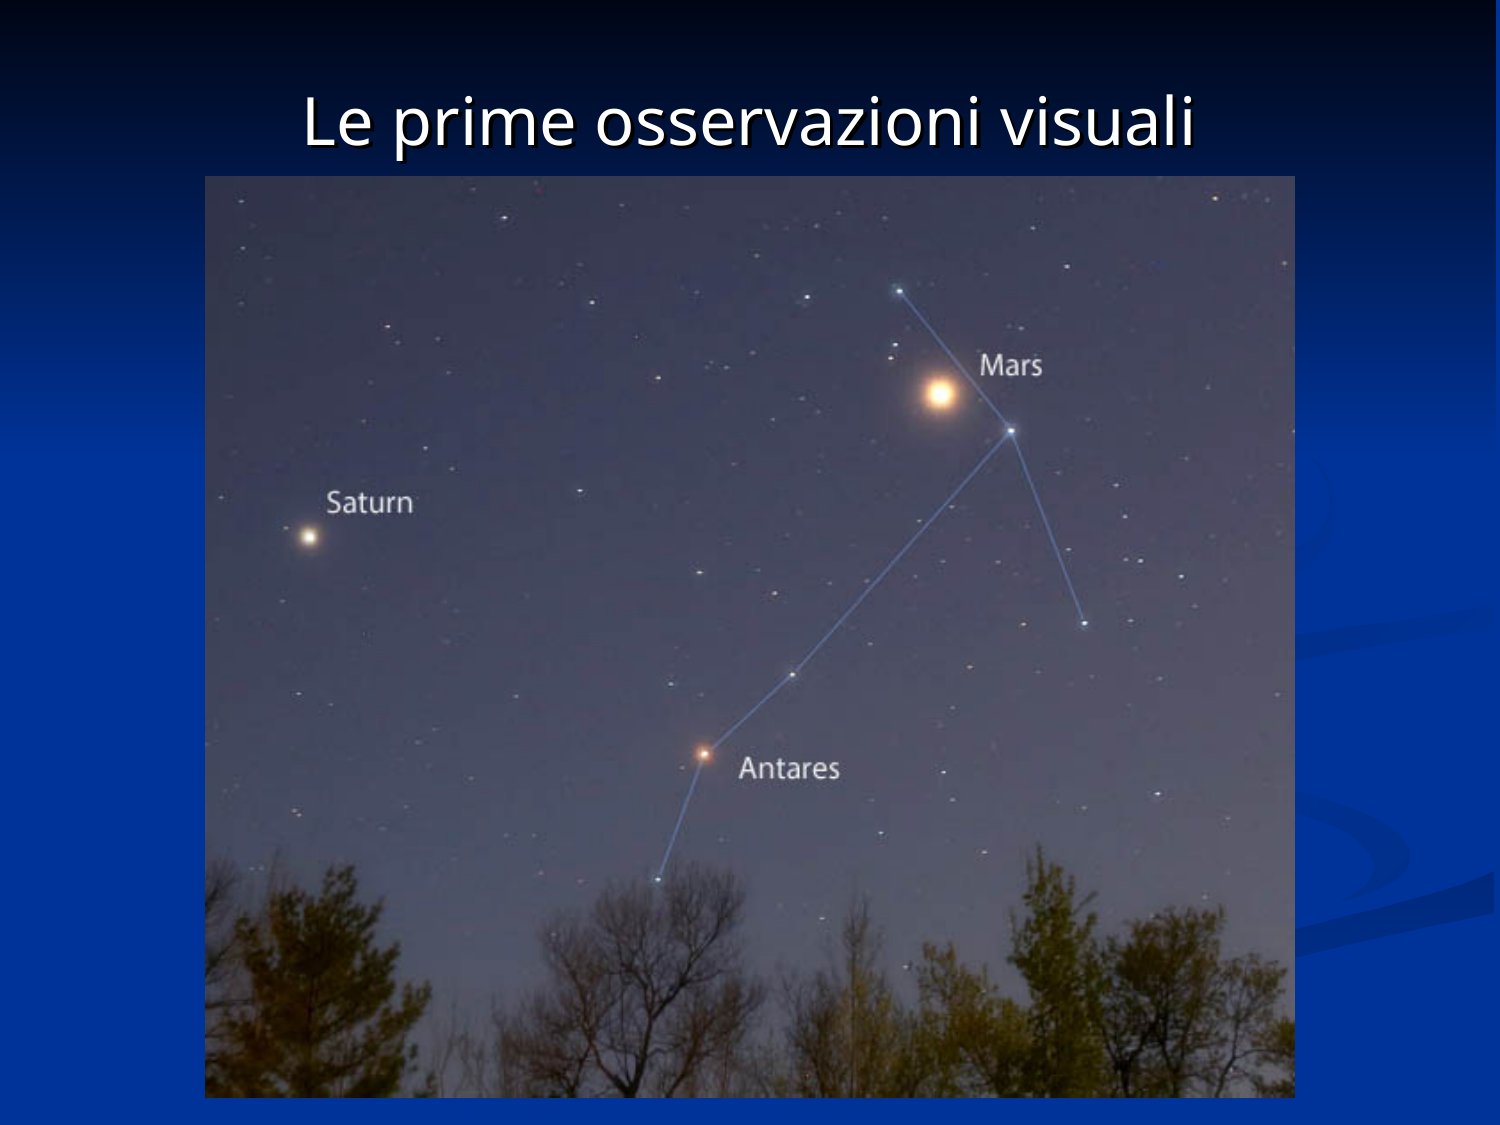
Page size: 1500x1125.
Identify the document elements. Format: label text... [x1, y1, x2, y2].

text_box Le prime osservazioni visuali [35, 70, 1465, 178]
picture [205, 176, 1295, 1098]
